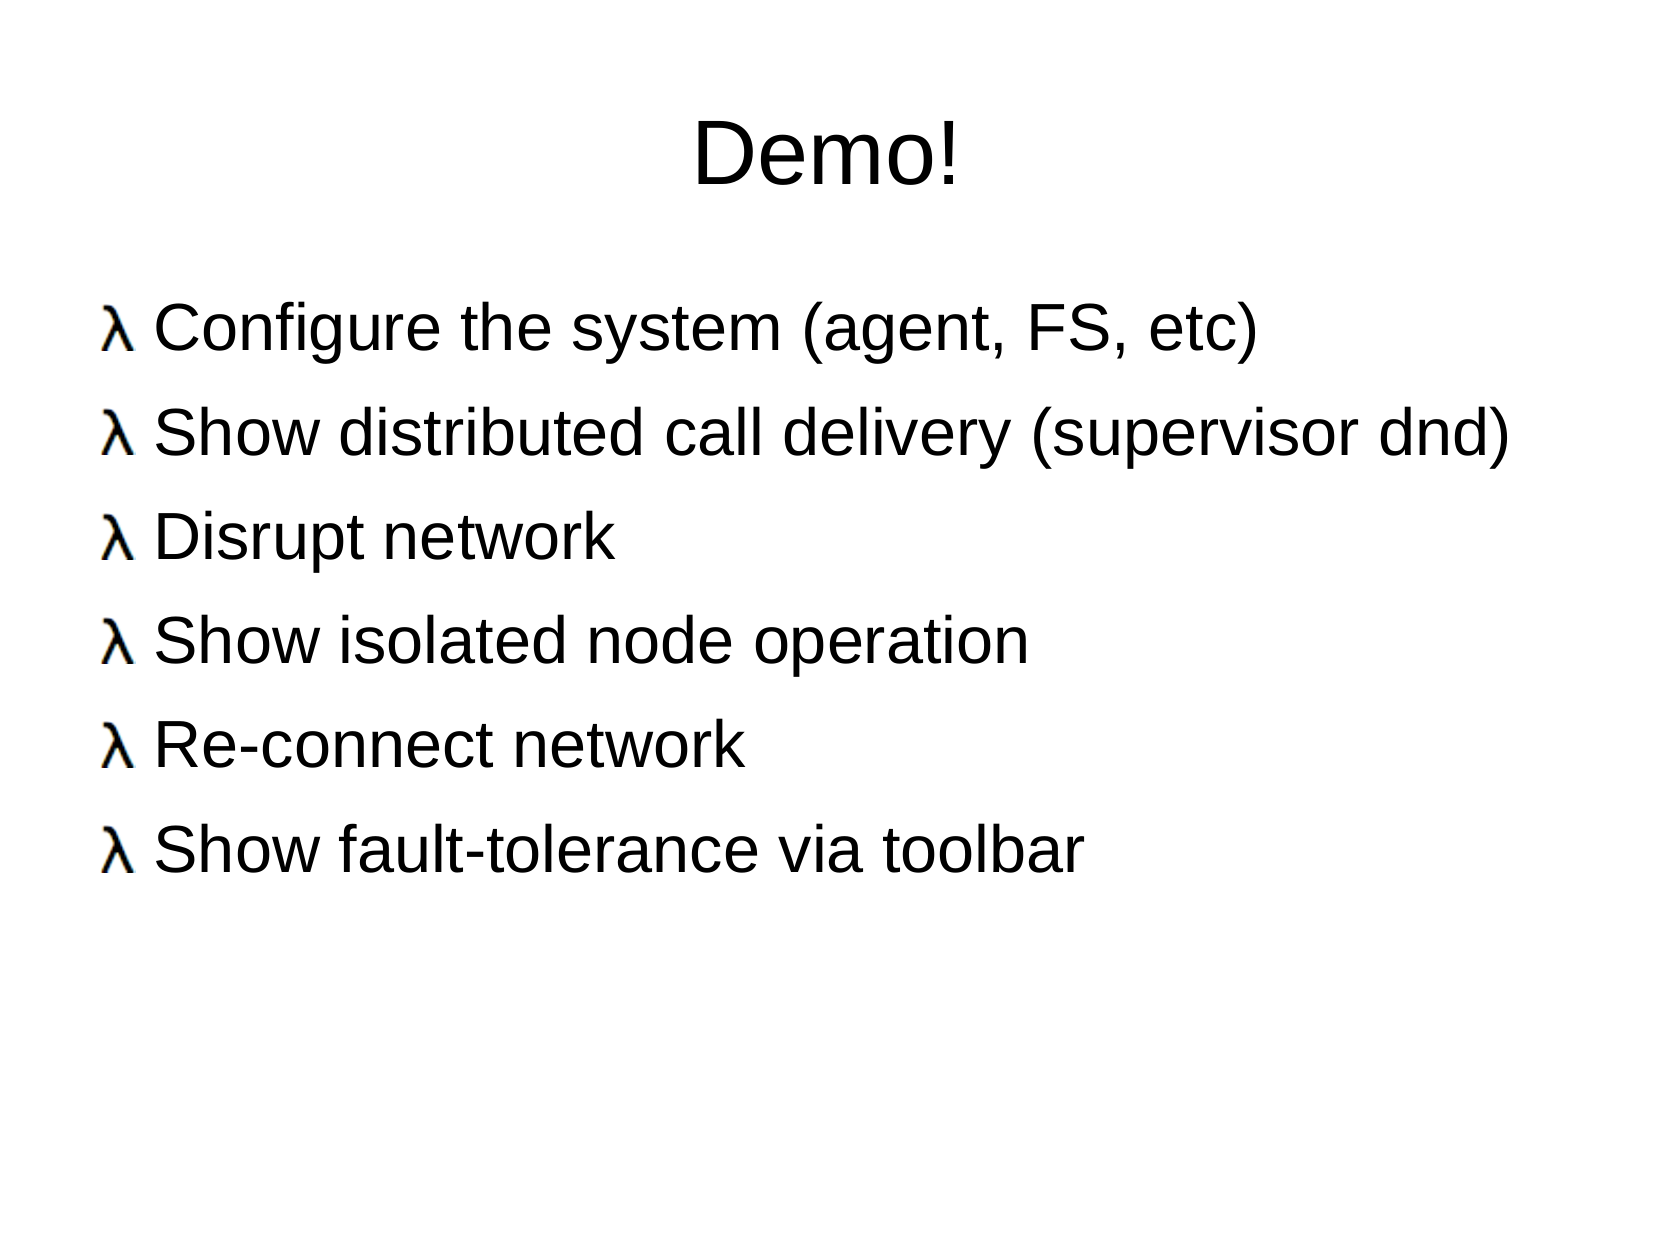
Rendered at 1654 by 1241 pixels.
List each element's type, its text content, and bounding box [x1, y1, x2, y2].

list Configure the system (agent, FS, etc) Show distributed call delivery (supervisor dnd) Disrupt network Show isolated node operation Re-connect network Show fault-tolerance via toolbar [82, 290, 1571, 1094]
title Demo! [82, 49, 1571, 257]
